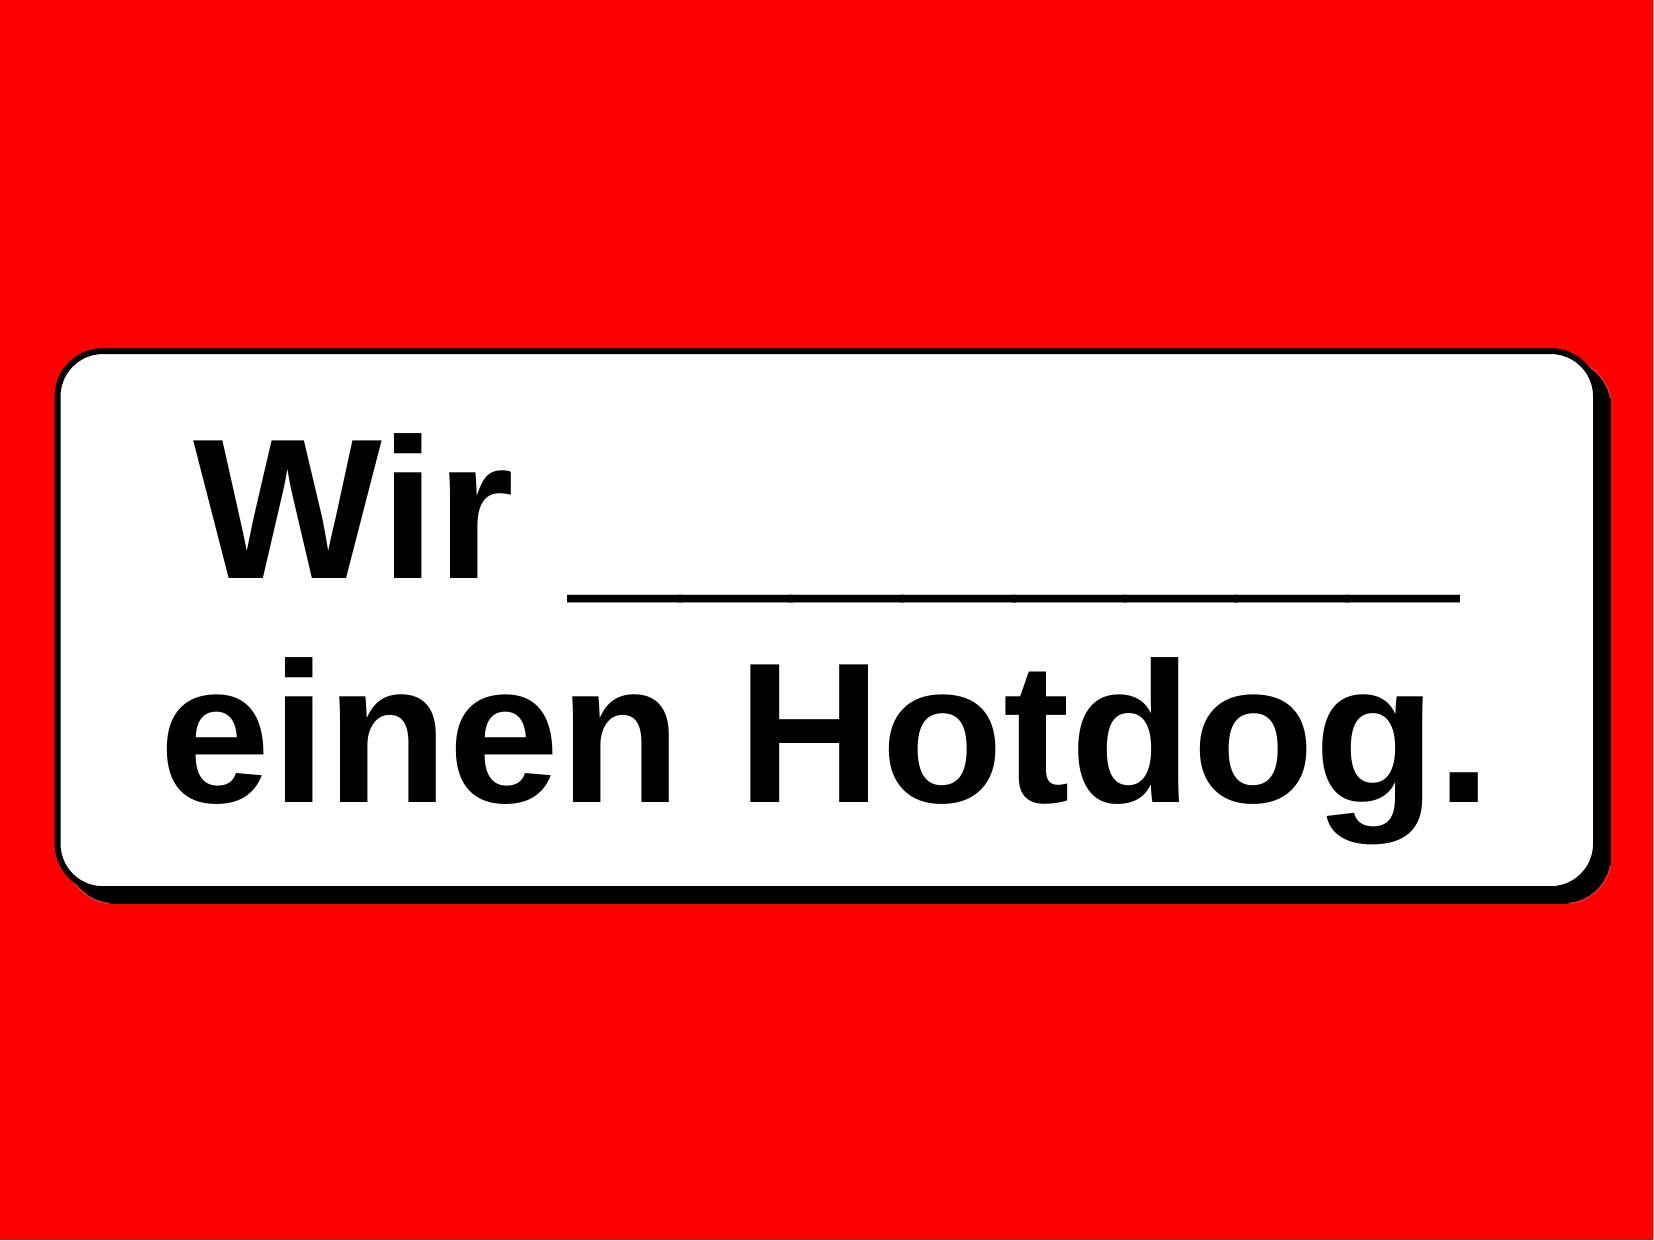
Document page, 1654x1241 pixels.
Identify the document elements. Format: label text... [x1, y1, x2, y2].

text_box Wir ________ einen Hotdog. [112, 390, 1542, 853]
text_box [57, 351, 1597, 890]
